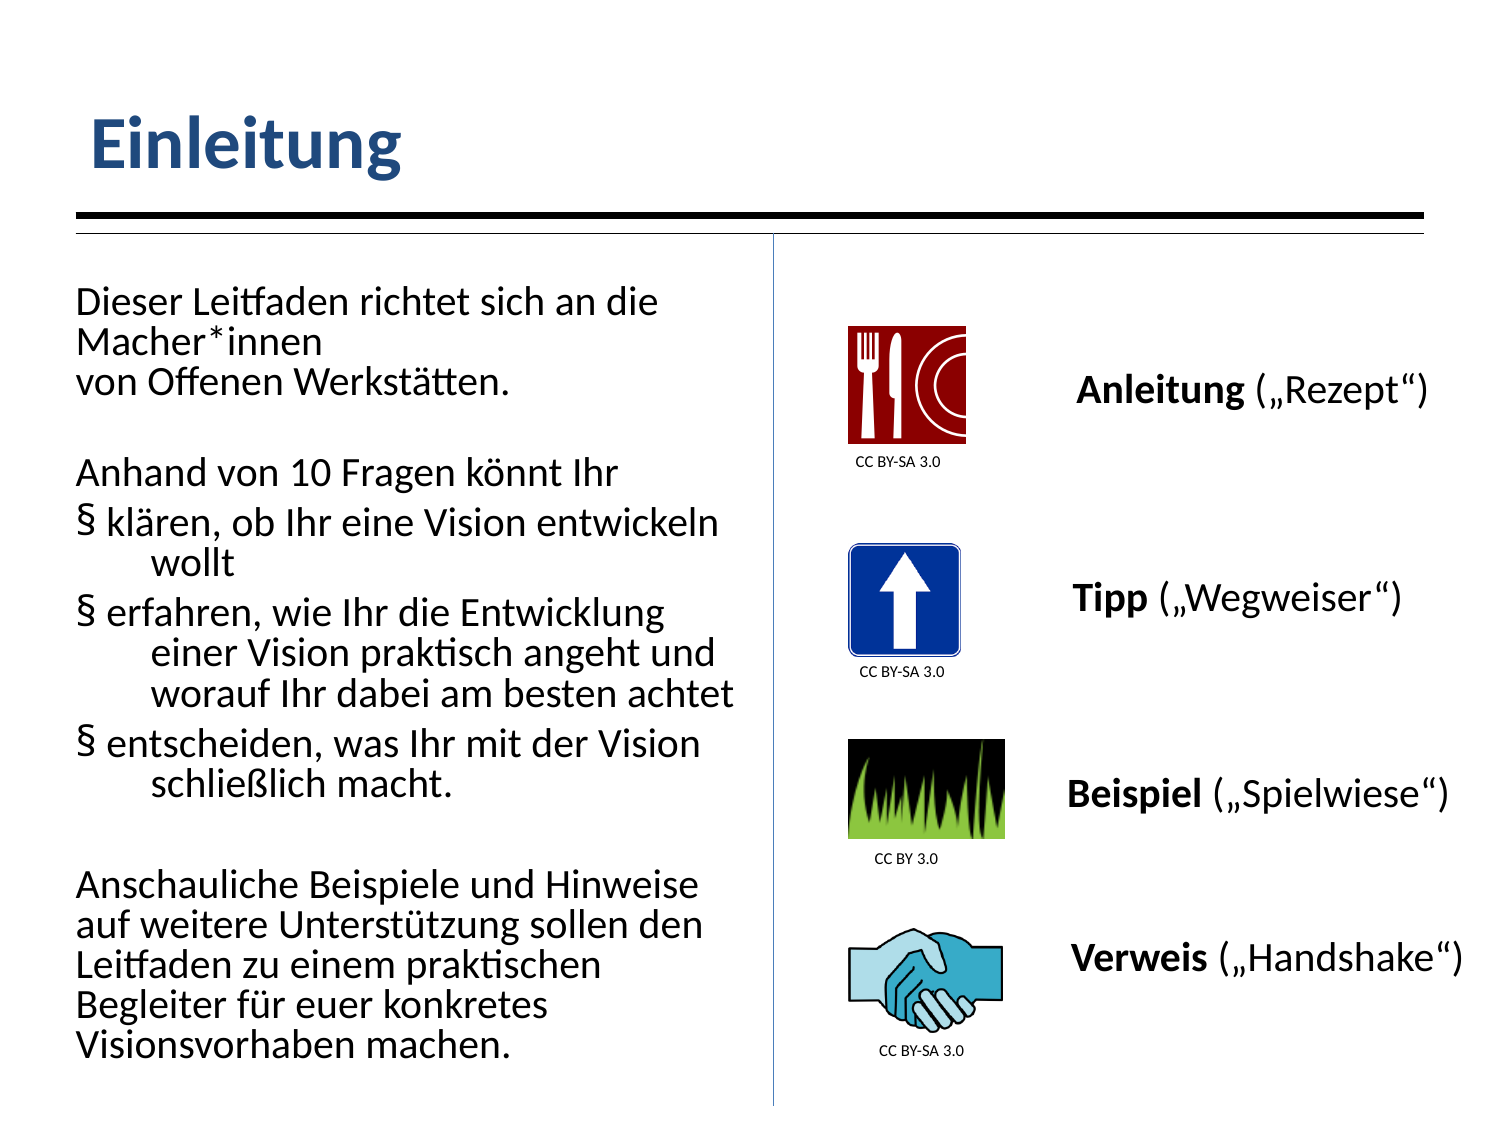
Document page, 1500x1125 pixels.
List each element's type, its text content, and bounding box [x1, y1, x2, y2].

list Dieser Leitfaden richtet sich an die Macher*innen von Offenen Werkstätten. Anhand von 10 Fragen könnt Ihr klären, ob Ihr eine Vision entwickeln wollt erfahren, wie Ihr die Entwicklung einer Vision praktisch angeht und worauf Ihr dabei am besten achtet entscheiden, was Ihr mit der Vision schließlich macht. Anschauliche Beispiele und Hinweise auf weitere Unterstützung sollen den Leitfaden zu einem praktischen Begleiter für euer konkretes Visionsvorhaben machen. [75, 283, 751, 1095]
text_box CC BY-SA 3.0 [845, 654, 960, 689]
text_box Tipp („Wegweiser“) [1057, 562, 1422, 629]
picture [848, 739, 1005, 839]
text_box Beispiel („Spielwiese“) [1052, 758, 1470, 825]
text_box Verweis („Handshake“) [1055, 922, 1484, 989]
text_box CC BY-SA 3.0 [841, 444, 956, 479]
text_box Anleitung („Rezept“) [1061, 354, 1448, 421]
picture [848, 543, 961, 657]
text_box CC BY-SA 3.0 [864, 1033, 980, 1068]
text_box CC BY 3.0 [859, 841, 957, 876]
picture [848, 928, 1003, 1033]
picture [848, 326, 966, 444]
title Einleitung [75, 45, 1426, 233]
